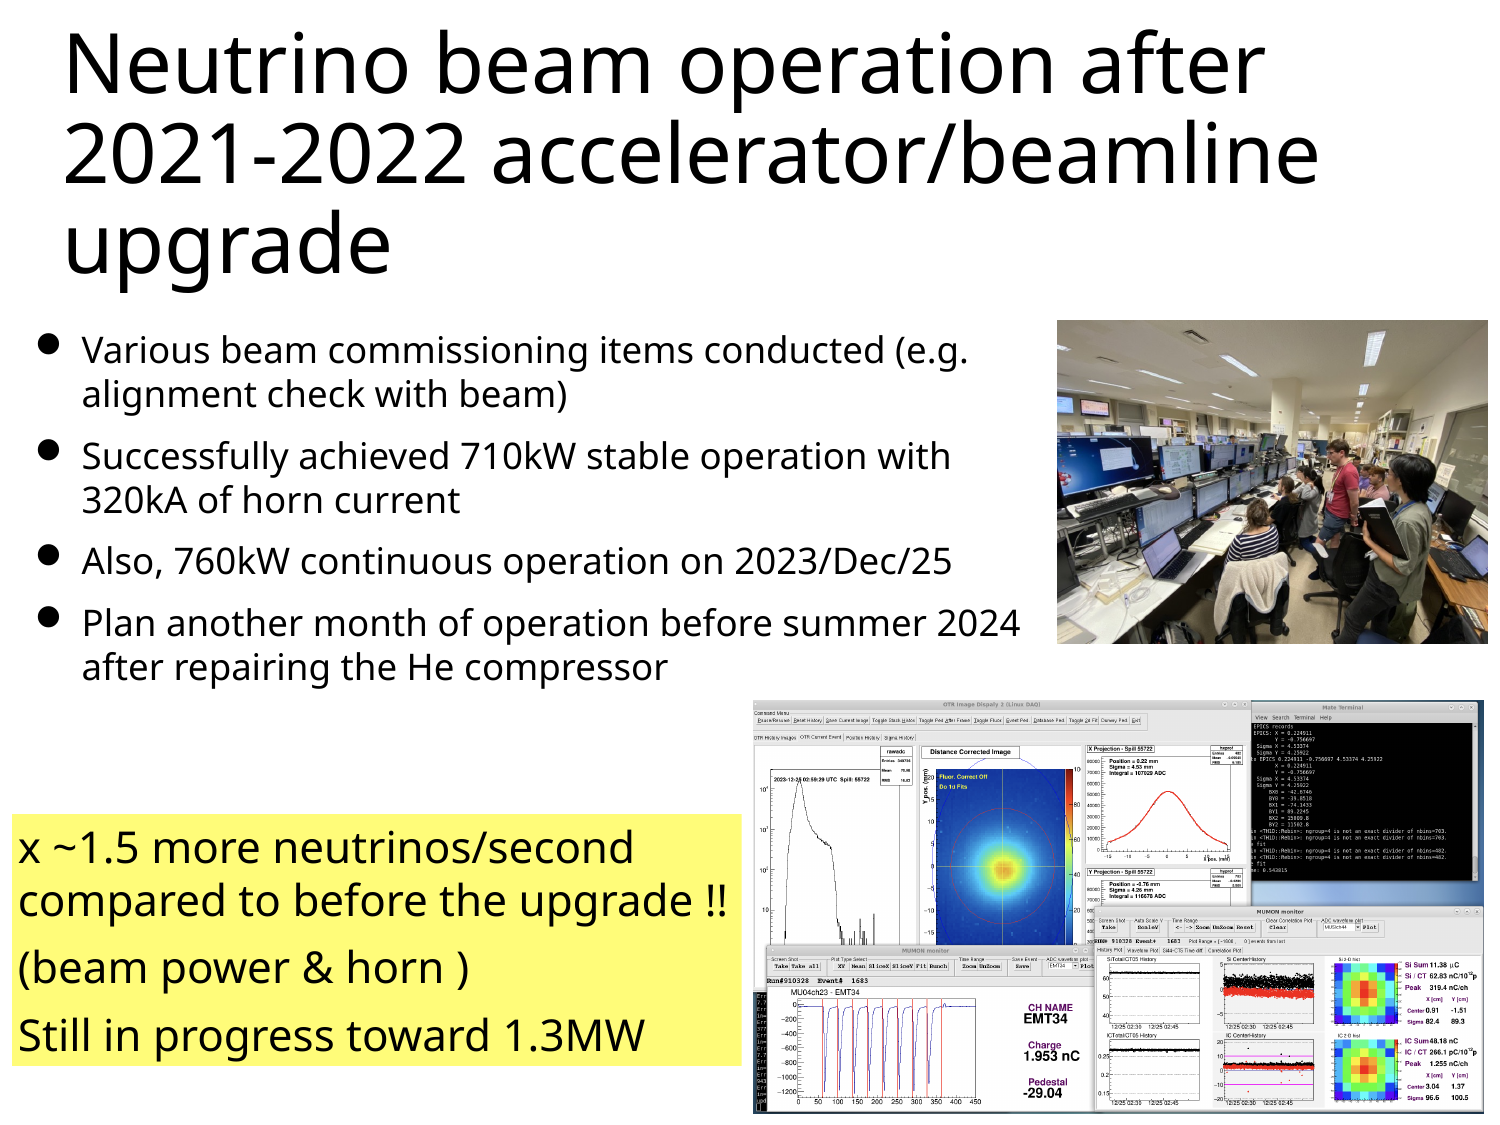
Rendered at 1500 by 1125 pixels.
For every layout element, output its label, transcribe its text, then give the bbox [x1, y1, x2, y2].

picture [753, 700, 1484, 1114]
text_box Various beam commissioning items conducted (e.g. alignment check with beam) Successfully achieved 710kW stable operation with 320kA of horn current Also, 760kW continuous operation on 2023/Dec/25 Plan another month of operation before summer 2024 after repairing the He compressor [28, 320, 1032, 694]
text_box x ~1.5 more neutrinos/second compared to before the upgrade !! (beam power & horn ) Still in progress toward 1.3MW [12, 814, 742, 1066]
picture [1057, 320, 1488, 644]
title Neutrino beam operation after 2021-2022 accelerator/beamline upgrade [47, 38, 1477, 275]
